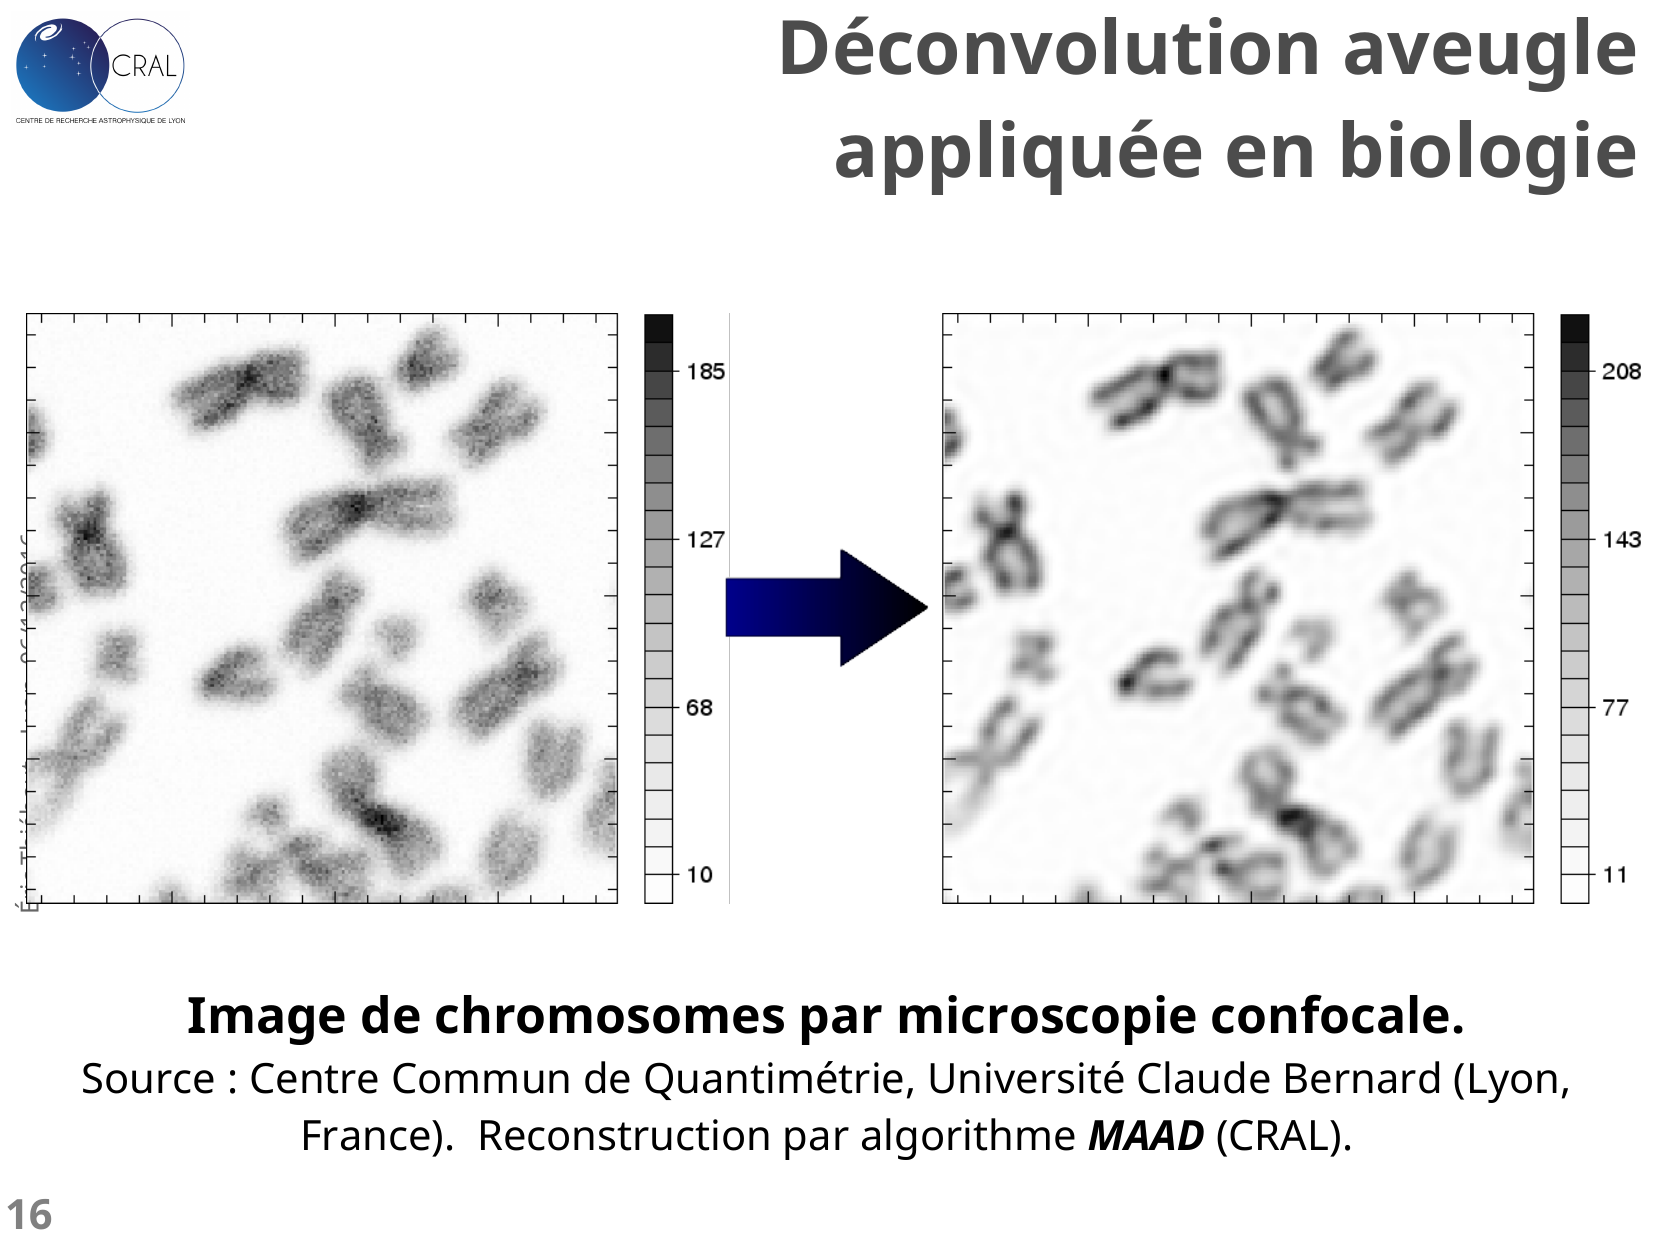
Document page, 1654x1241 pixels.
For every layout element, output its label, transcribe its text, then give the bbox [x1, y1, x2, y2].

picture [11, 11, 190, 130]
title Déconvolution aveugle appliquée en biologie [284, 0, 1640, 194]
picture [26, 313, 933, 904]
picture [941, 313, 1646, 904]
text_box Image de chromosomes par microscopie confocale. Source : Centre Commun de Quantimétrie, Université Claude Bernard (Lyon, France). Reconstruction par algorithme MAAD (CRAL). [29, 972, 1625, 1152]
